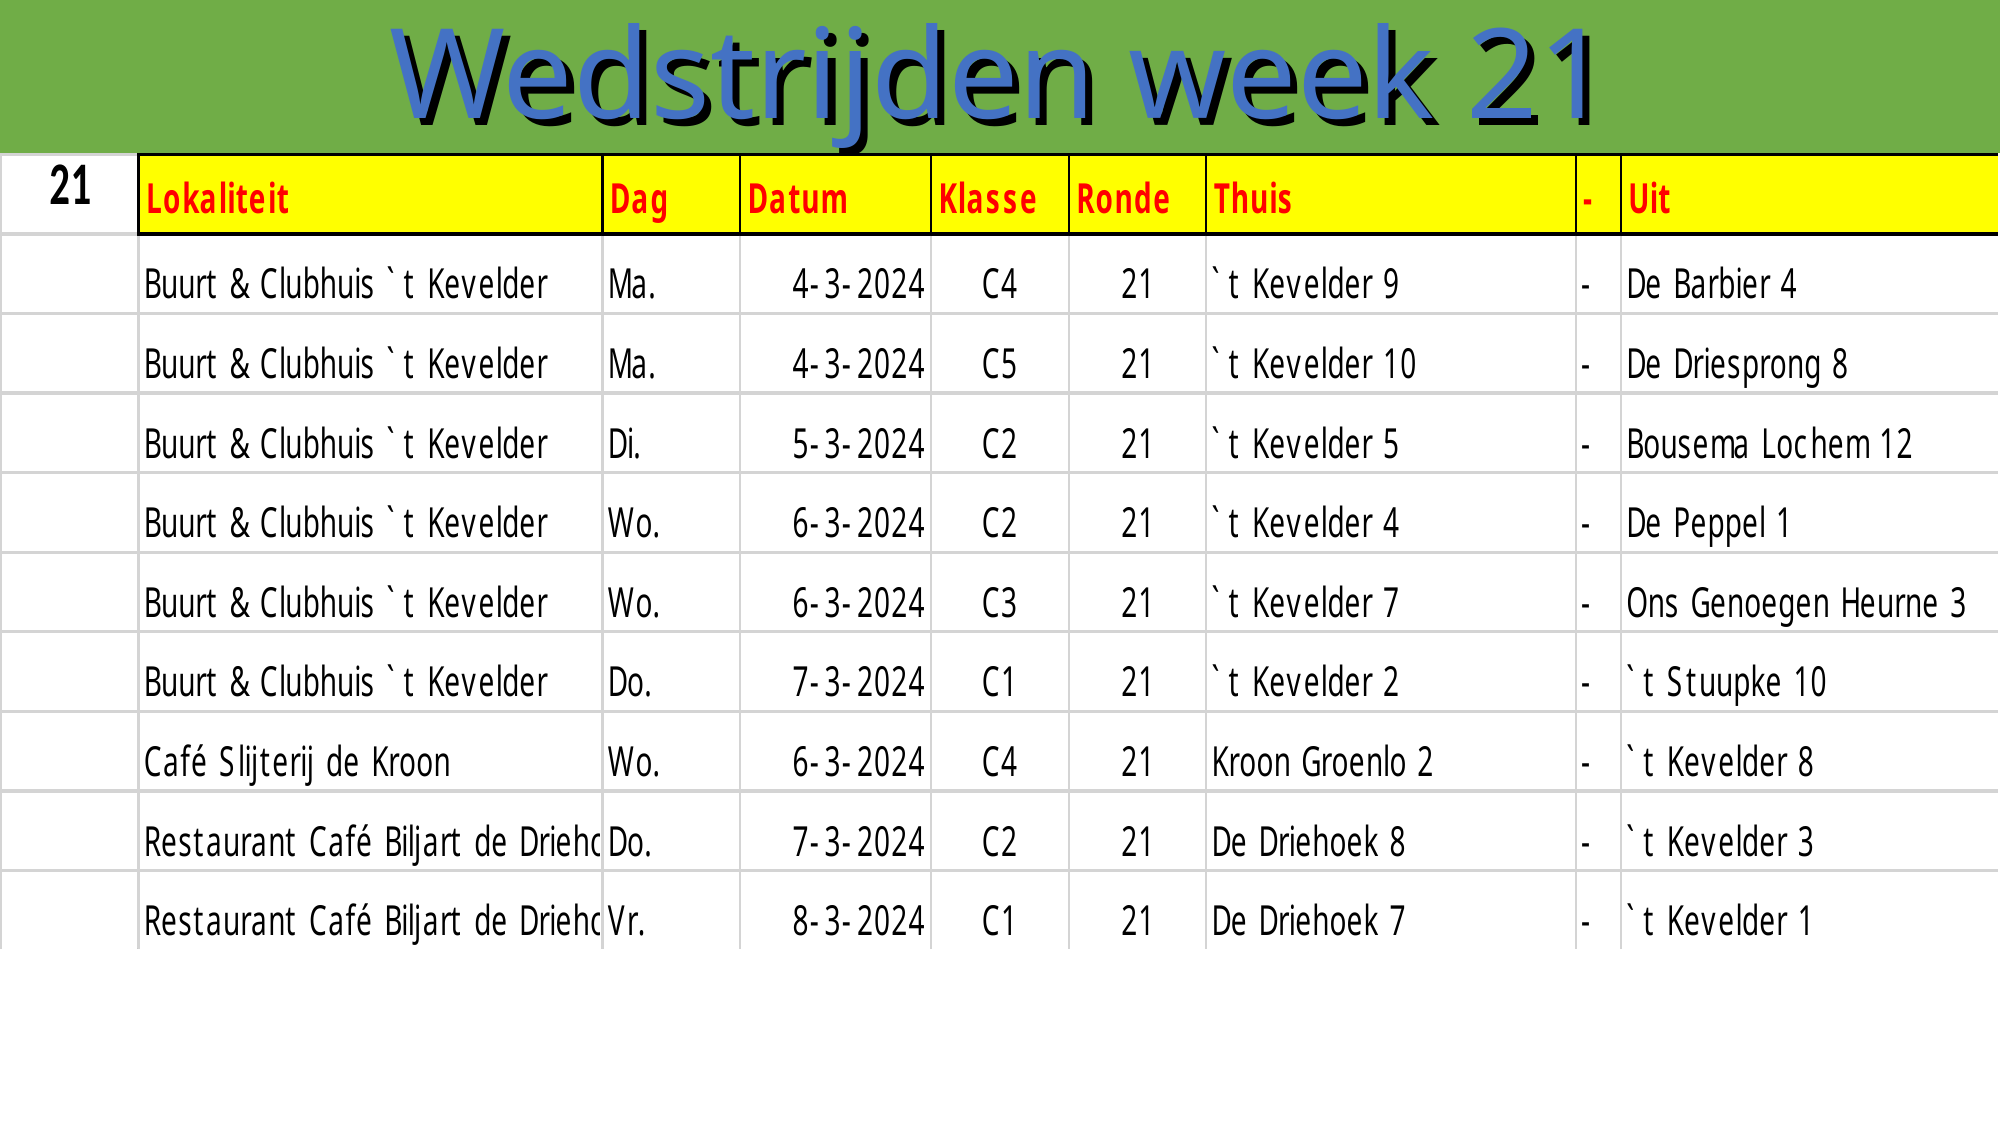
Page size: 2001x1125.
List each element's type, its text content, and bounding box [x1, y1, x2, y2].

picture [0, 152, 2000, 952]
title Wedstrijden week 21 [0, 0, 2000, 152]
